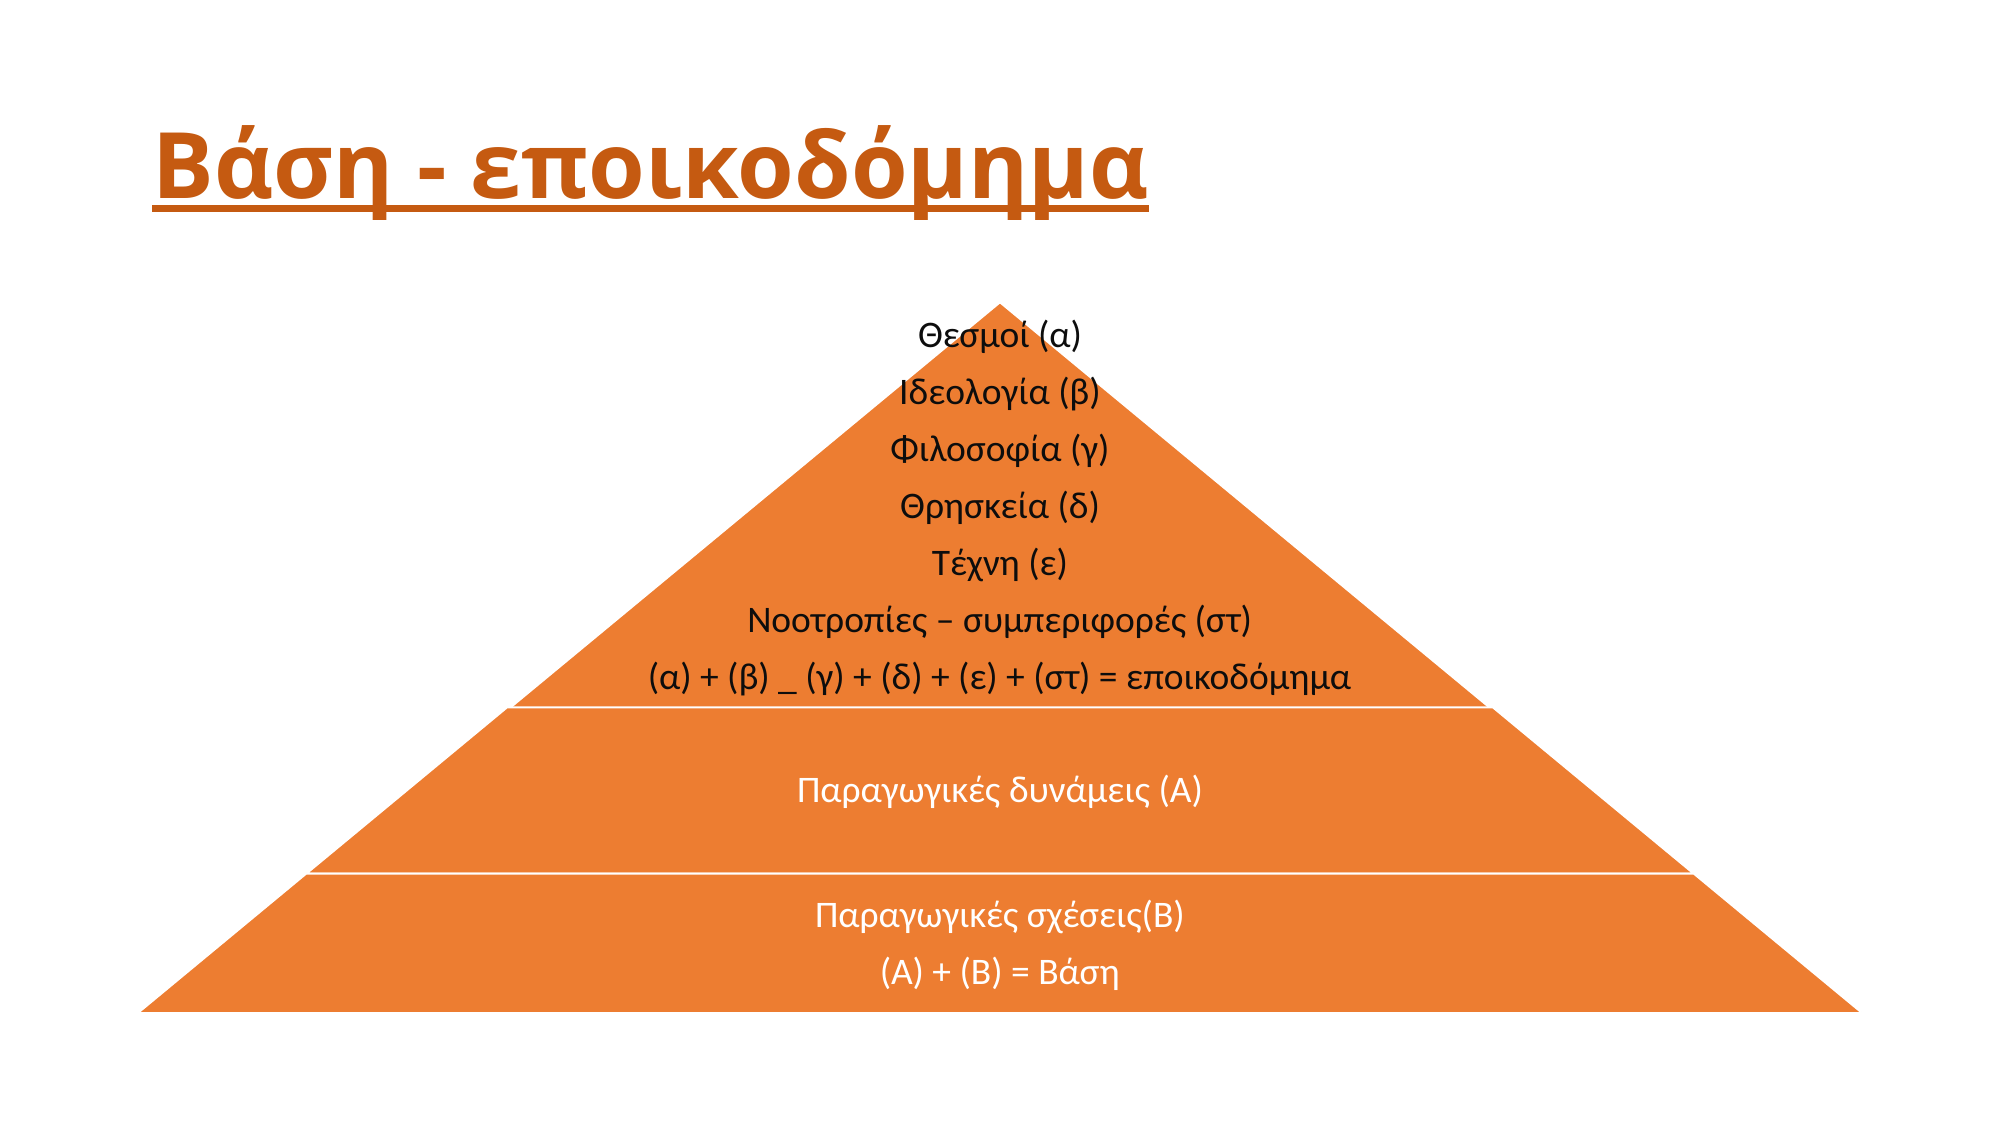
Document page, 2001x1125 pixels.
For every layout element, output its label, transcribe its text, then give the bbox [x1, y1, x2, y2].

text_box Παραγωγικές δυνάμεις (Α) [306, 707, 1694, 873]
text_box Θεσμοί (α) Ιδεολογία (β) Φιλοσοφία (γ) Θρησκεία (δ) Τέχνη (ε) Νοοτροπίες – συμπεριφορές (στ) (α) + (β) _ (γ) + (δ) + (ε) + (στ) = εποικοδόμημα [510, 302, 1490, 707]
text_box Παραγωγικές σχέσεις(Β) (Α) + (Β) = Βάση [137, 873, 1863, 1014]
title Βάση - εποικοδόμημα [137, 59, 1863, 278]
